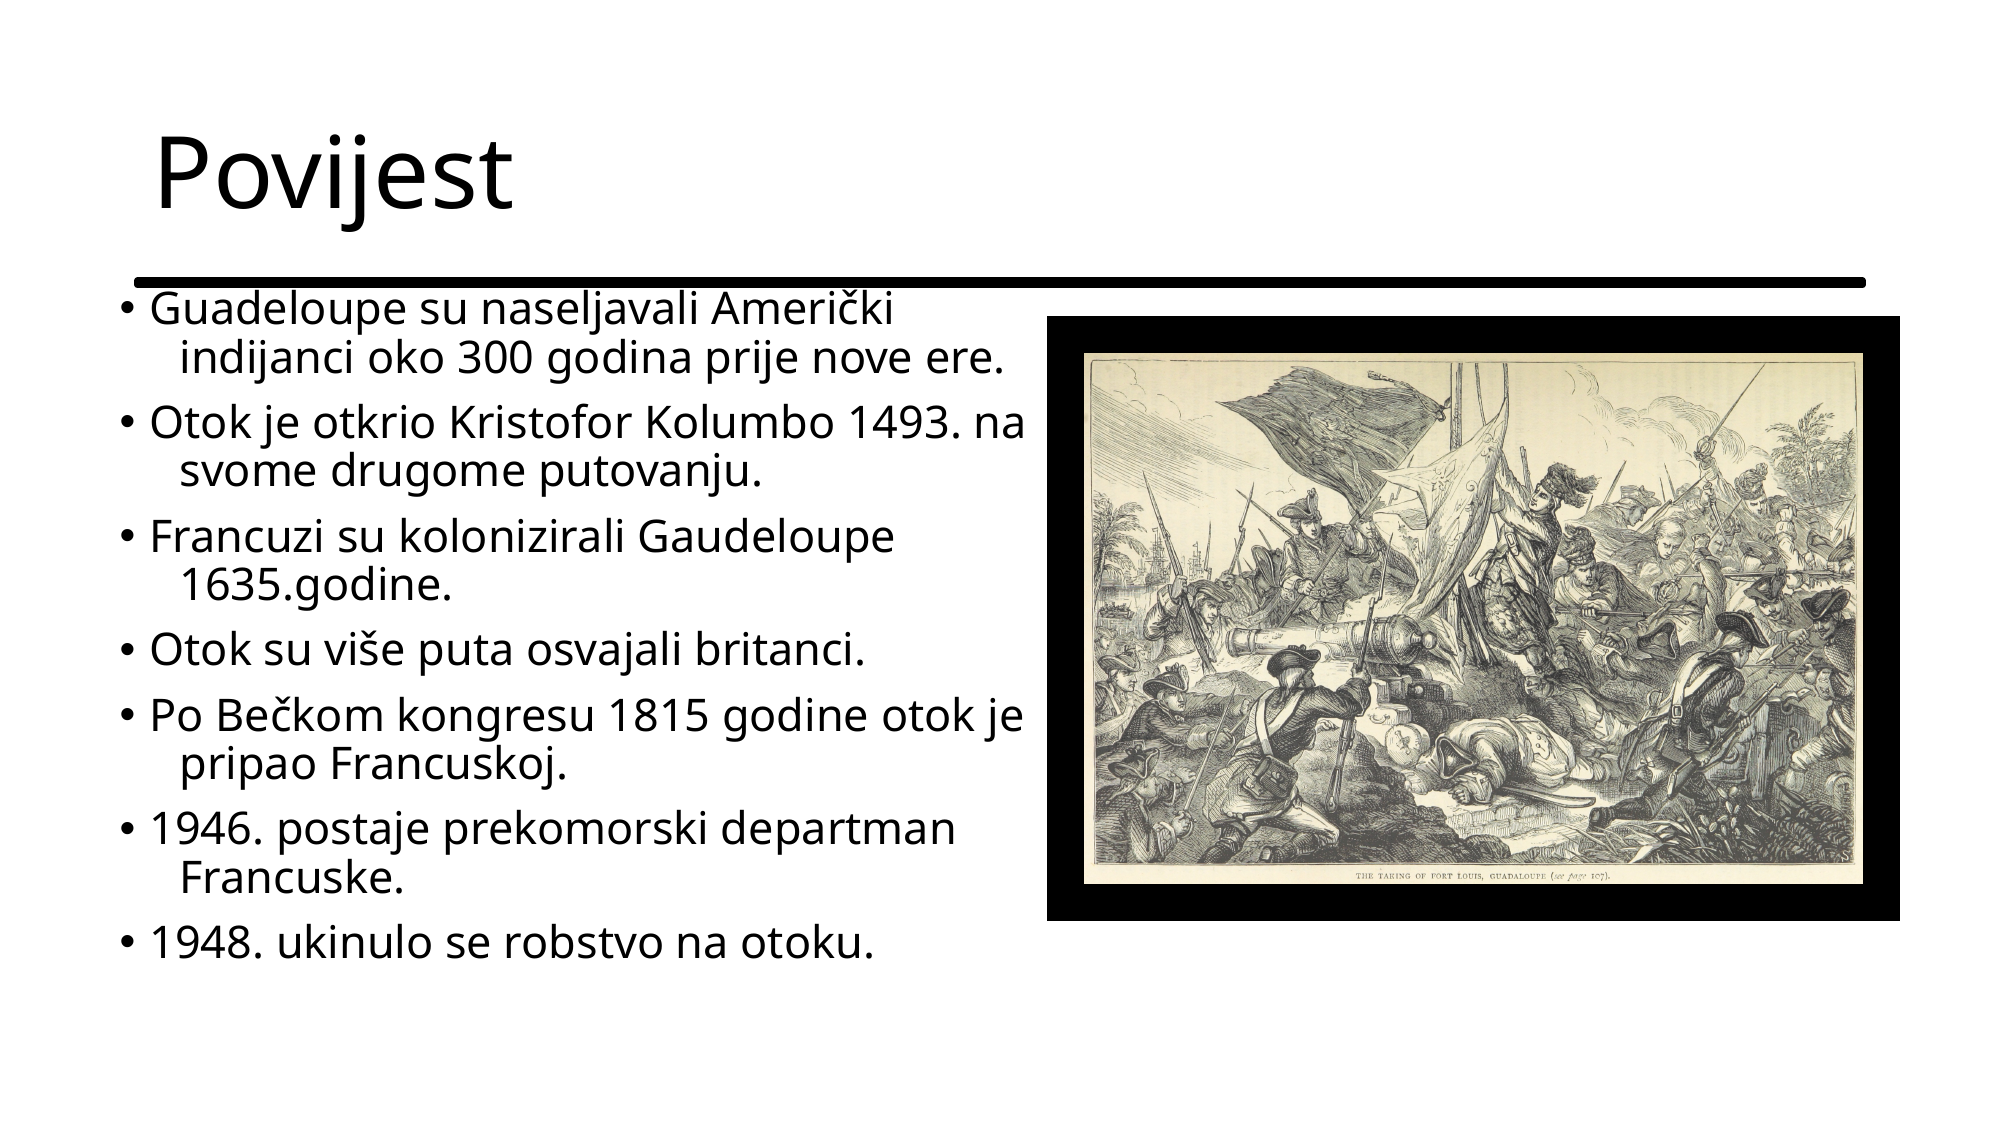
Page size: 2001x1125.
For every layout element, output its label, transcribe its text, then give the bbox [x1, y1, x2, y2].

list Guadeloupe su naseljavali Američki indijanci oko 300 godina prije nove ere. Otok je otkrio Kristofor Kolumbo 1493. na svome drugome putovanju. Francuzi su kolonizirali Gaudeloupe 1635.godine. Otok su više puta osvajali britanci. Po Bečkom kongresu 1815 godine otok je pripao Francuskoj. 1946. postaje prekomorski departman Francuske. 1948. ukinulo se robstvo na otoku. [104, 278, 1065, 986]
picture [1084, 353, 1863, 884]
title Povijest [137, 59, 1863, 278]
